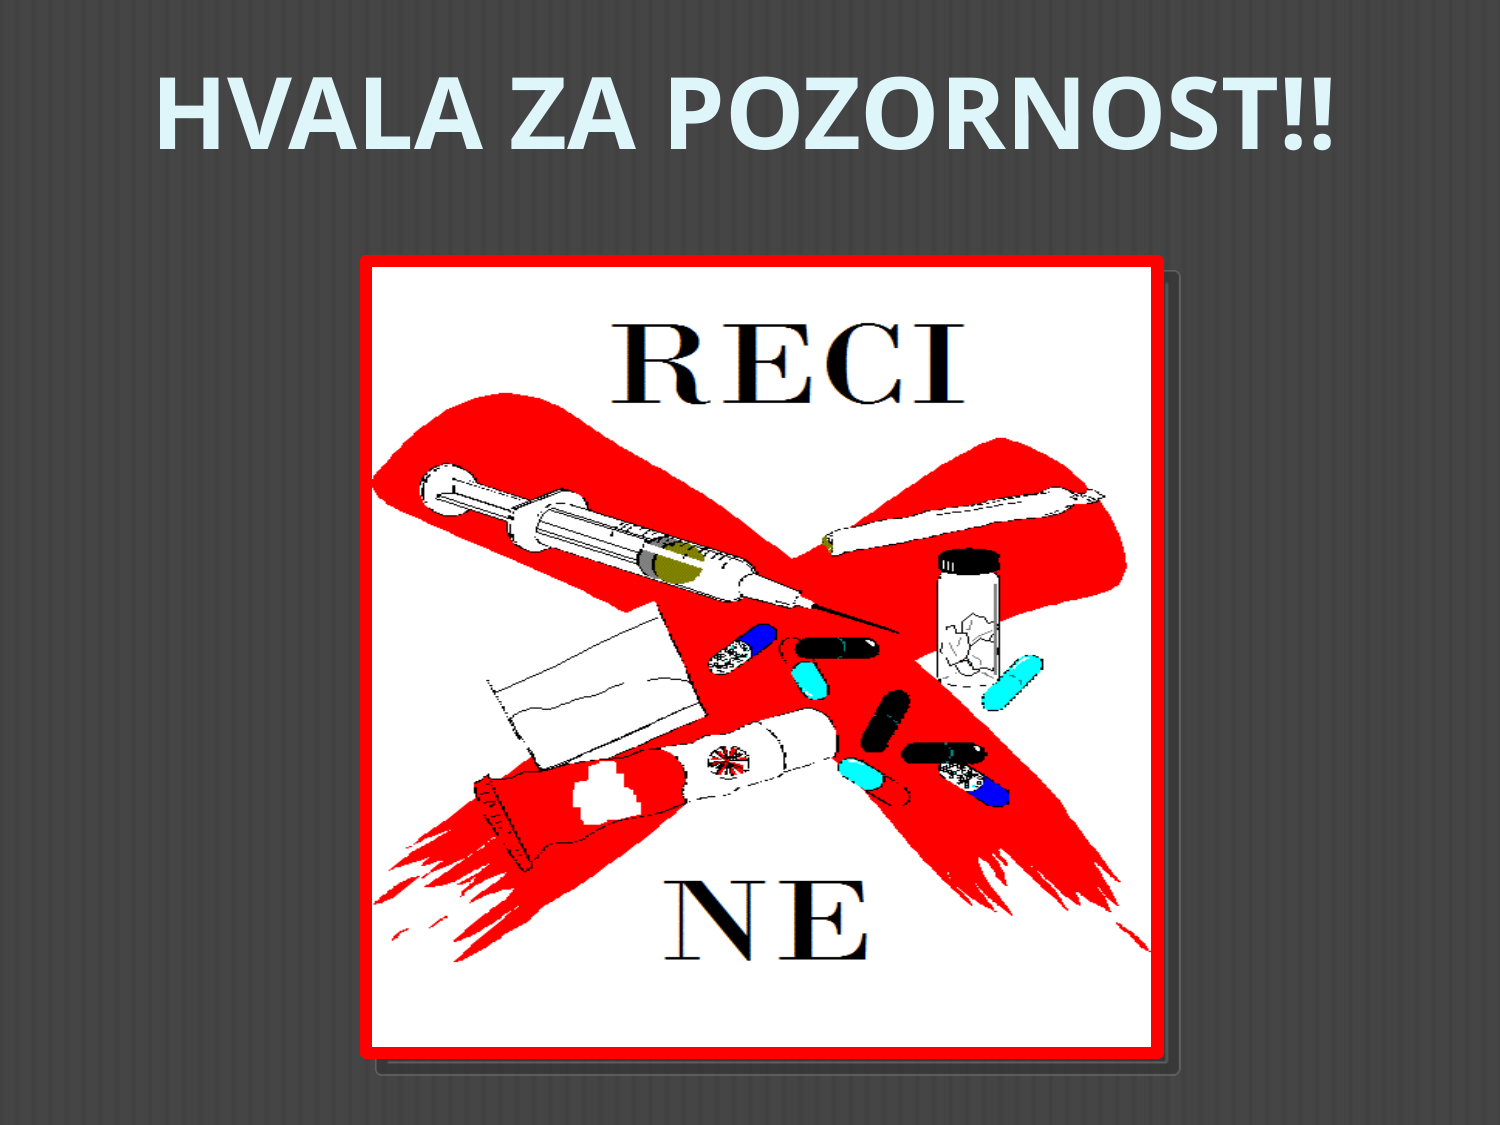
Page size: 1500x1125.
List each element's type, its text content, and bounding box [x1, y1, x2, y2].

text_box HVALA ZA POZORNOST!! [76, 42, 1412, 178]
picture [0, 0, 1500, 1125]
